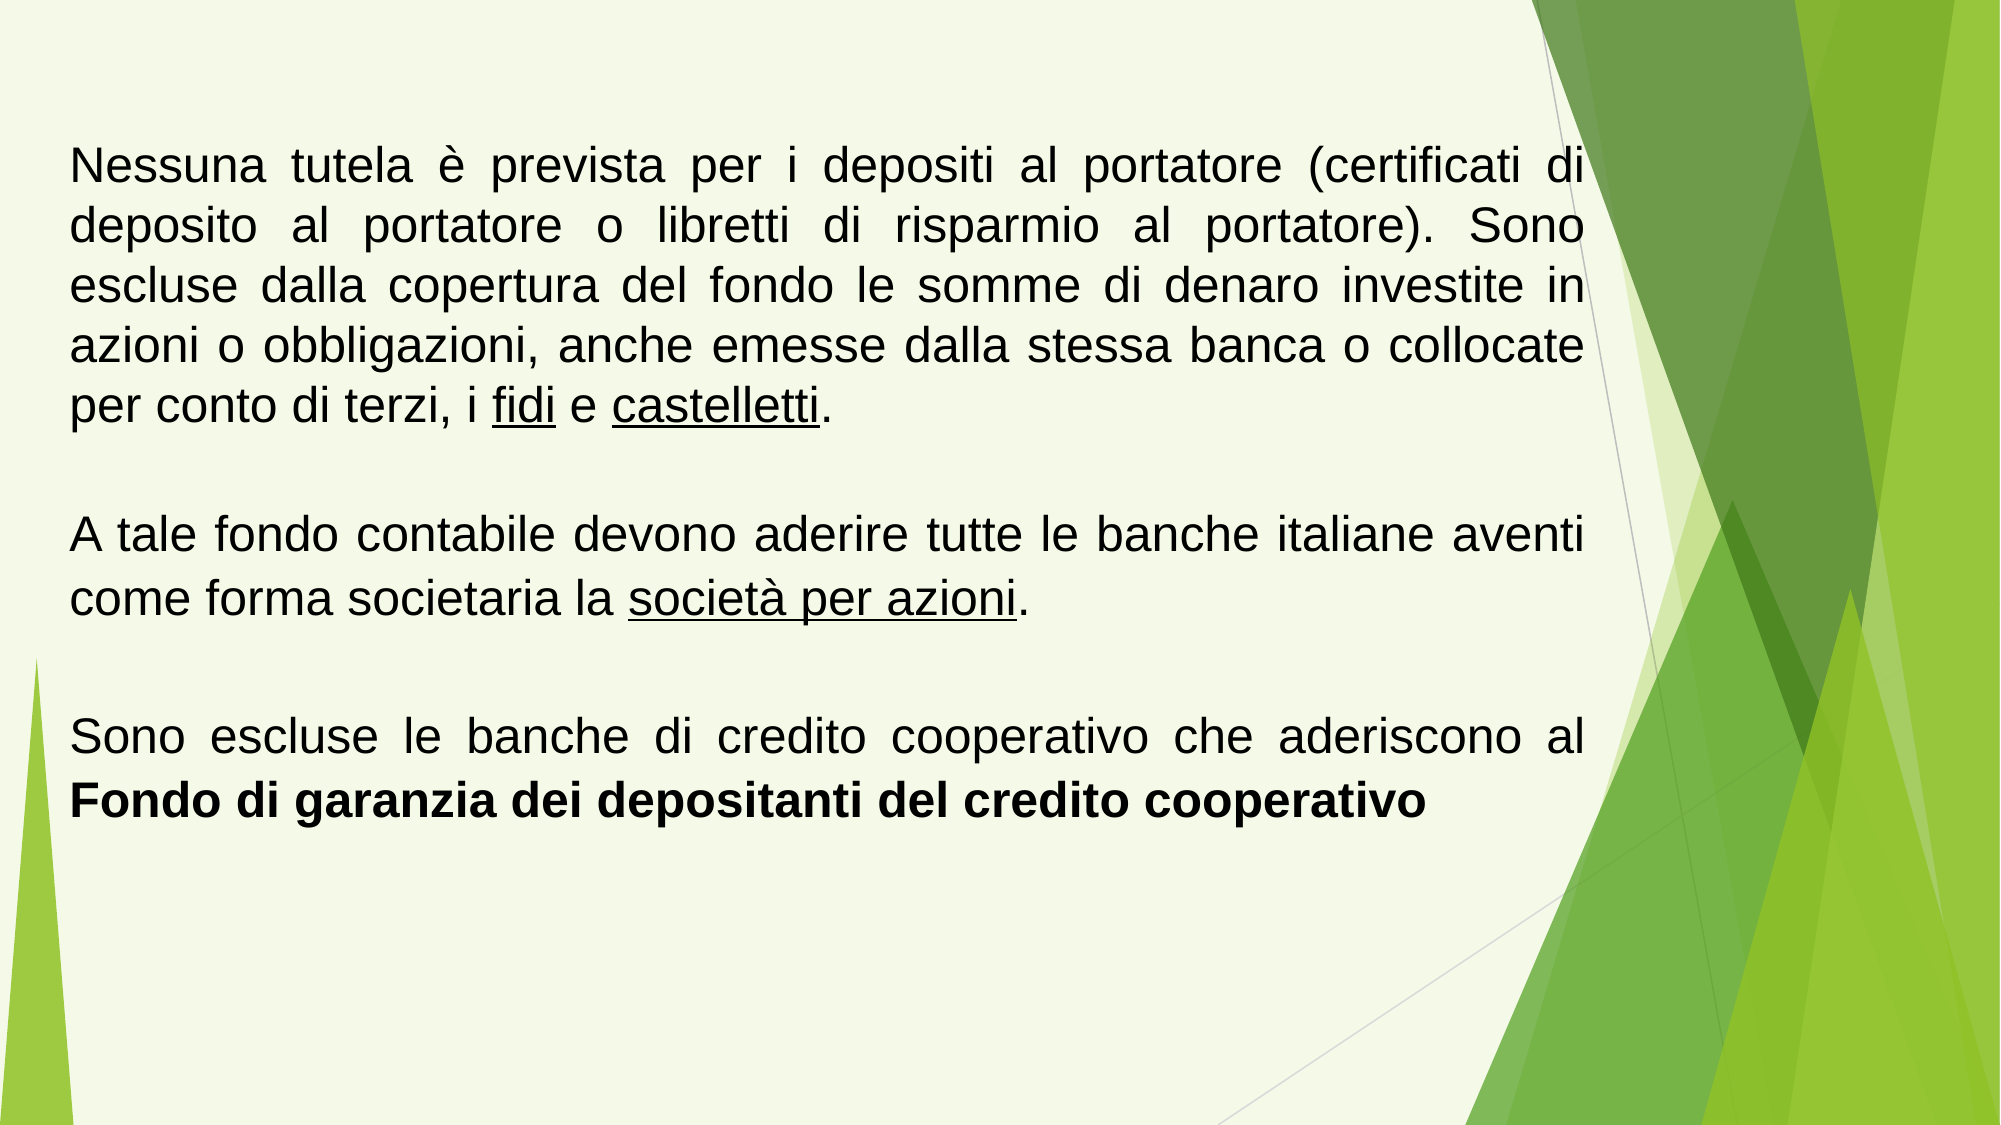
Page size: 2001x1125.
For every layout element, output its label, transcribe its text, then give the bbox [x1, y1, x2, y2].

text_box Nessuna tutela è prevista per i depositi al portatore (certificati di deposito al portatore o libretti di risparmio al portatore). Sono escluse dalla copertura del fondo le somme di denaro investite in azioni o obbligazioni, anche emesse dalla stessa banca o collocate per conto di terzi, i fidi e castelletti. A tale fondo contabile devono aderire tutte le banche italiane aventi come forma societaria la società per azioni. Sono escluse le banche di credito cooperativo che aderiscono al Fondo di garanzia dei depositanti del credito cooperativo [54, 124, 1601, 835]
